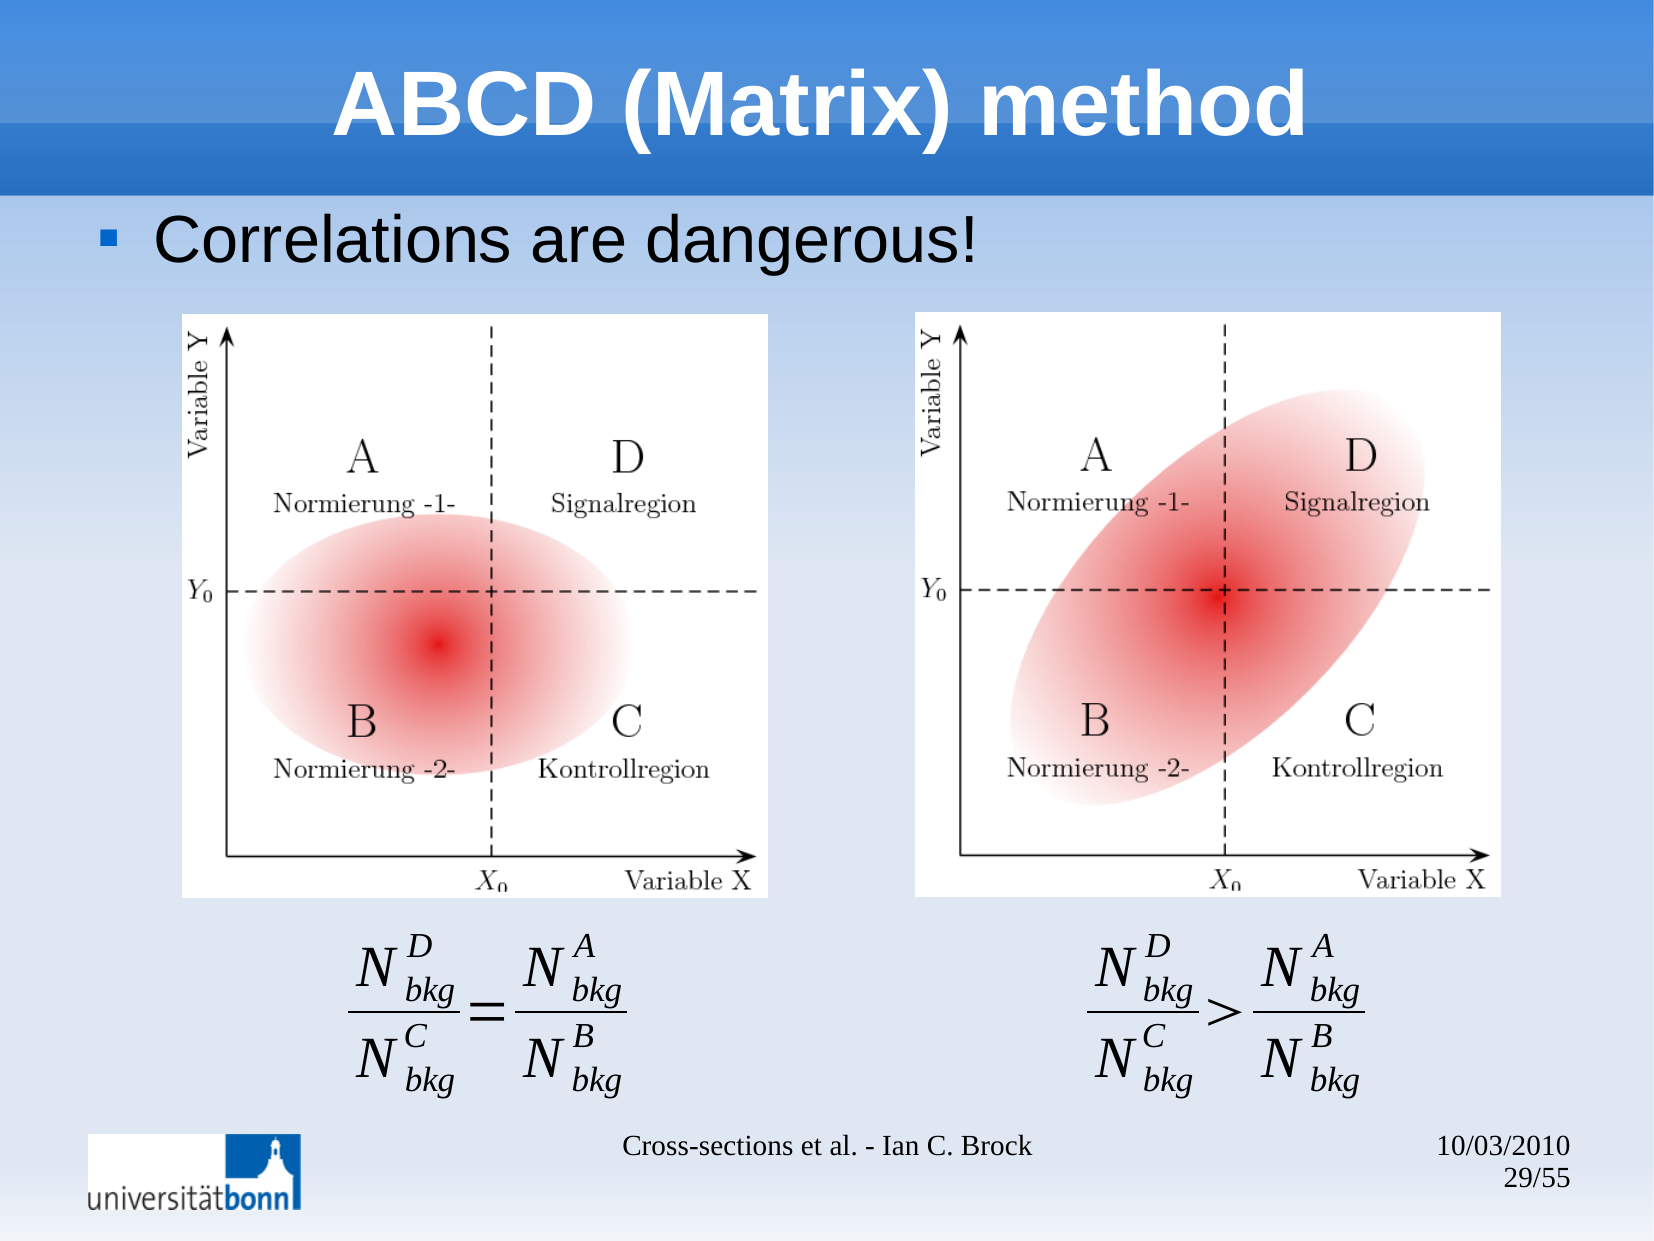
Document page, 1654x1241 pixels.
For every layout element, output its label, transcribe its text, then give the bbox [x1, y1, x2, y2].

picture [0, 0, 1654, 1241]
chart [339, 926, 637, 1099]
picture [915, 312, 1501, 897]
chart [1078, 926, 1375, 1099]
list Correlations are dangerous! [82, 201, 1571, 1021]
title ABCD (Matrix) method [76, 0, 1565, 208]
picture [182, 314, 768, 898]
